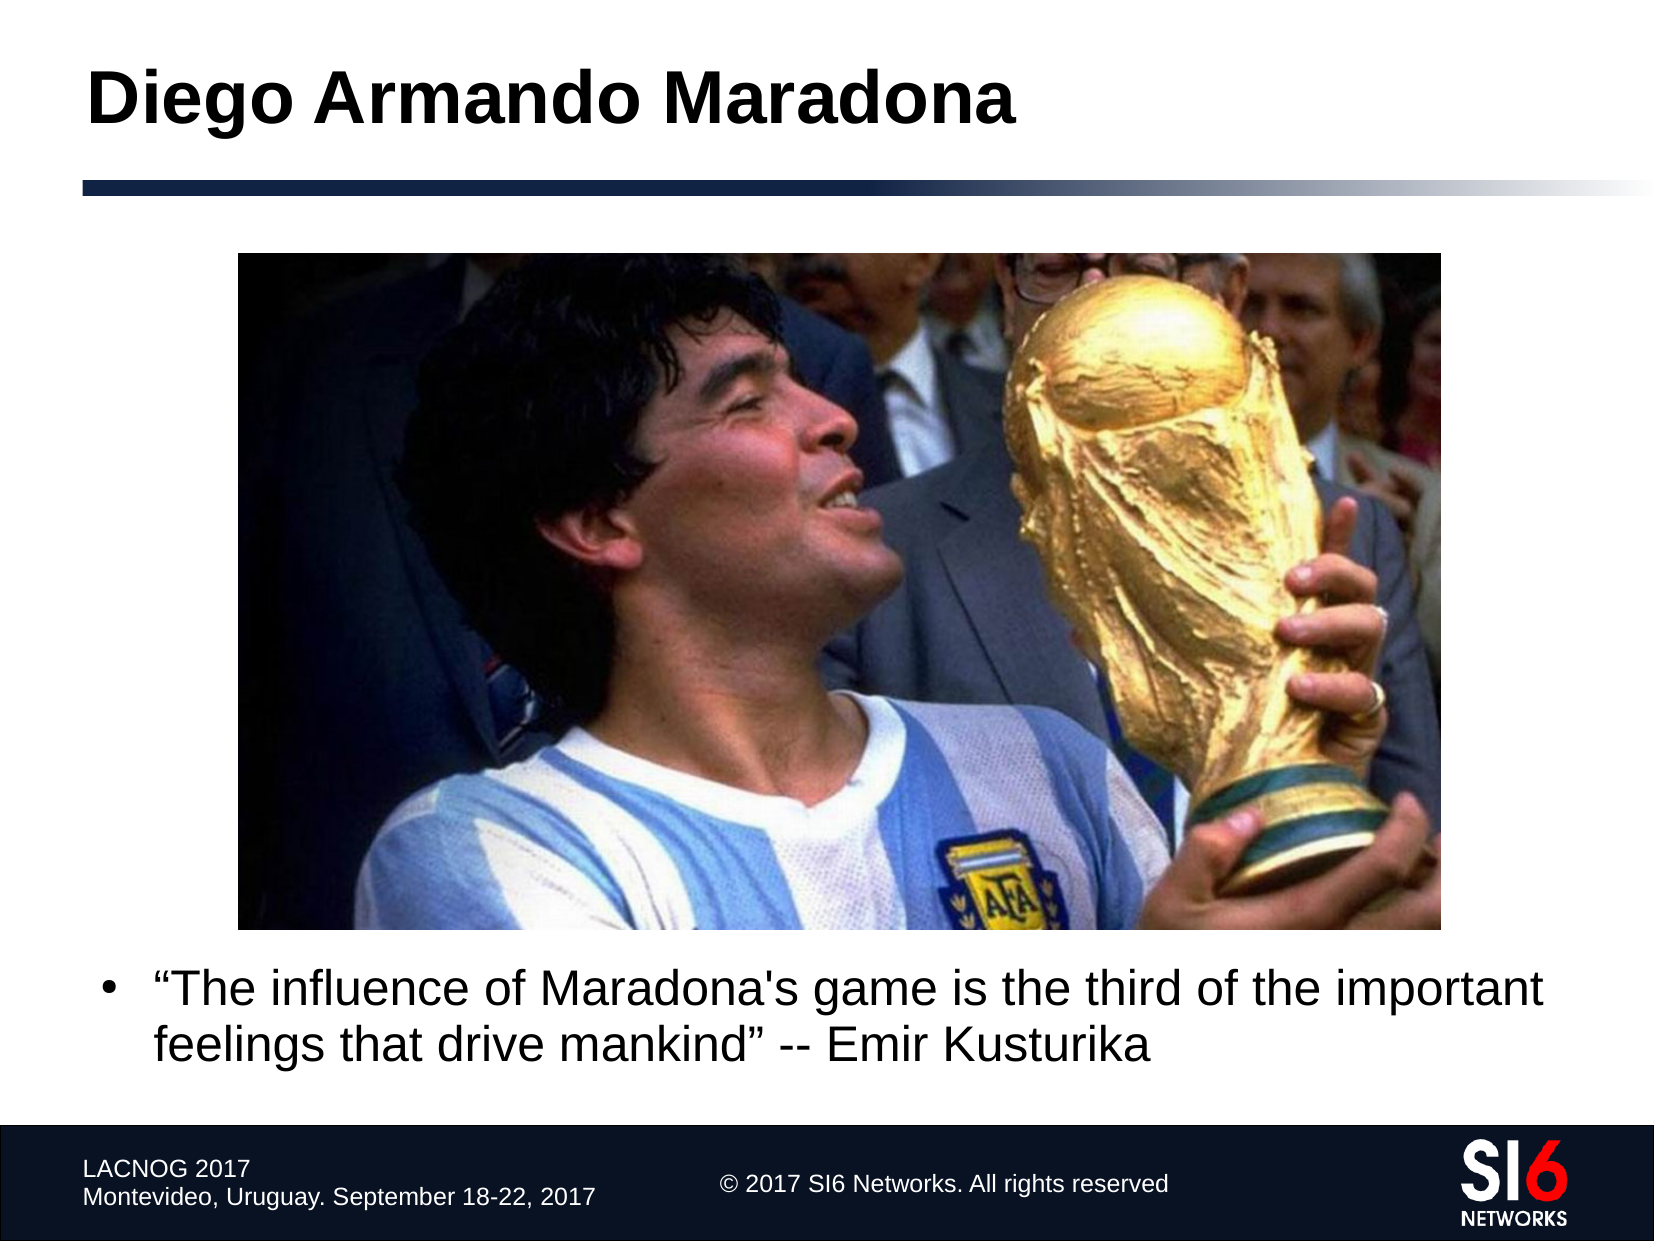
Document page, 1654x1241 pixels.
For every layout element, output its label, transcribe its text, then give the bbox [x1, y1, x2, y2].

list “The influence of Maradona's game is the third of the important feelings that drive mankind” -- Emir Kusturika [82, 960, 1571, 1096]
picture [1461, 1139, 1567, 1226]
title Diego Armando Maradona [86, 30, 1576, 166]
picture [238, 253, 1441, 931]
